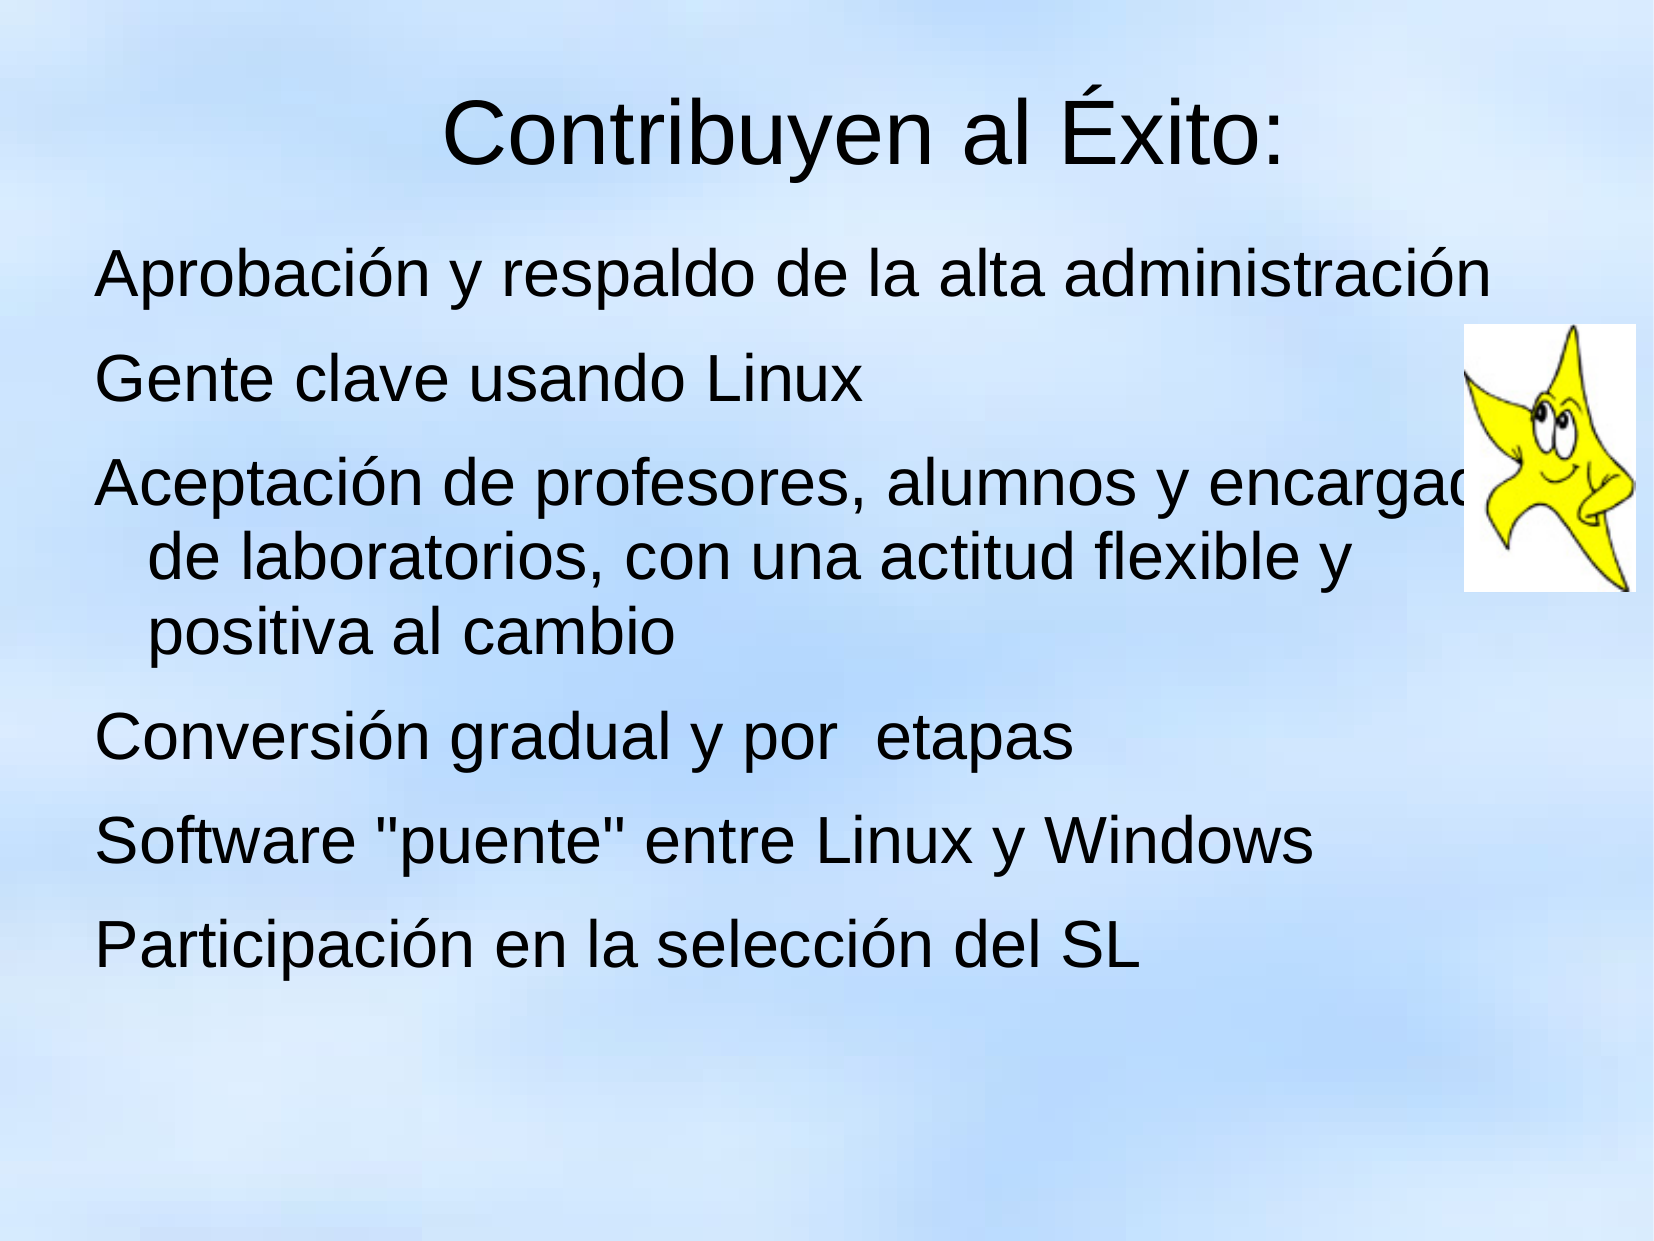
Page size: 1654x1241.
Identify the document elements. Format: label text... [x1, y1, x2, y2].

list Aprobación y respaldo de la alta administración Gente clave usando Linux Aceptación de profesores, alumnos y encargados de laboratorios, con una actitud flexible y positiva al cambio Conversión gradual y por etapas Software "puente" entre Linux y Windows Participación en la selección del SL [76, 236, 1565, 1055]
picture [0, 0, 1654, 1241]
title Contribuyen al Éxito: [271, 29, 1459, 236]
